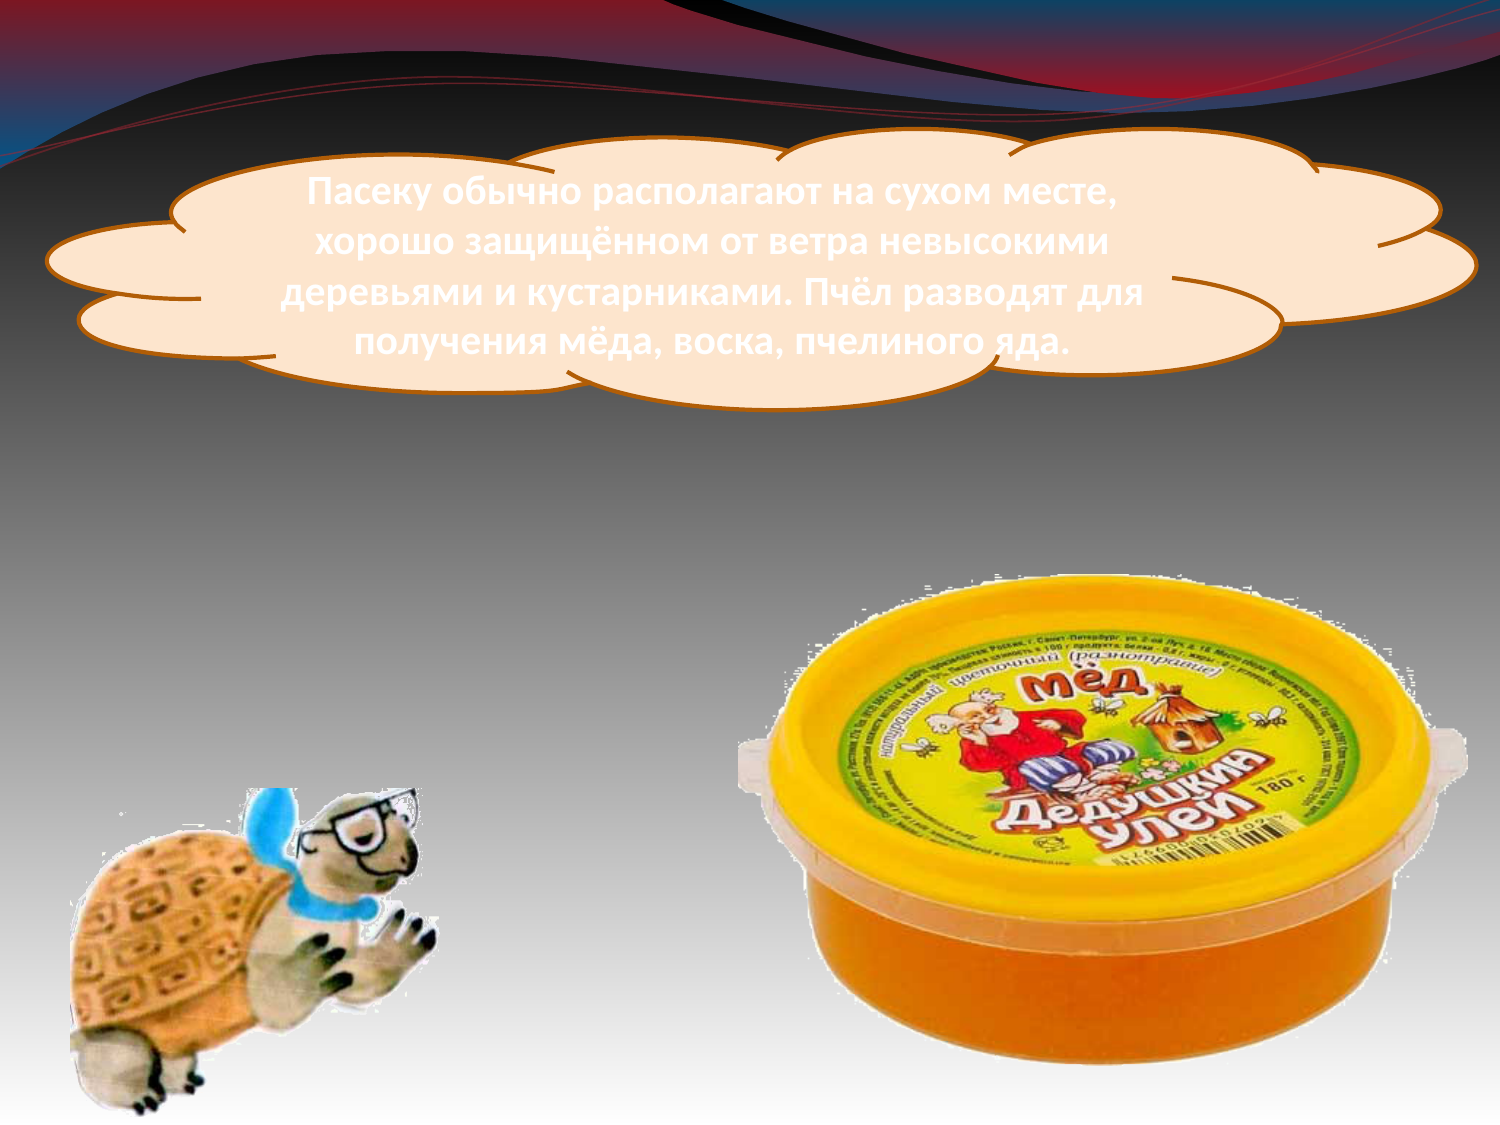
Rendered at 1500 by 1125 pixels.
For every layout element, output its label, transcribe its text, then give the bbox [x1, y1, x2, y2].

picture [70, 788, 446, 1125]
picture [738, 574, 1468, 1066]
text_box Пасеку обычно располагают на сухом месте, хорошо защищённом от ветра невысокими деревьями и кустарниками. Пчёл разводят для получения мёда, воска, пчелиного яда. [46, 128, 1477, 411]
